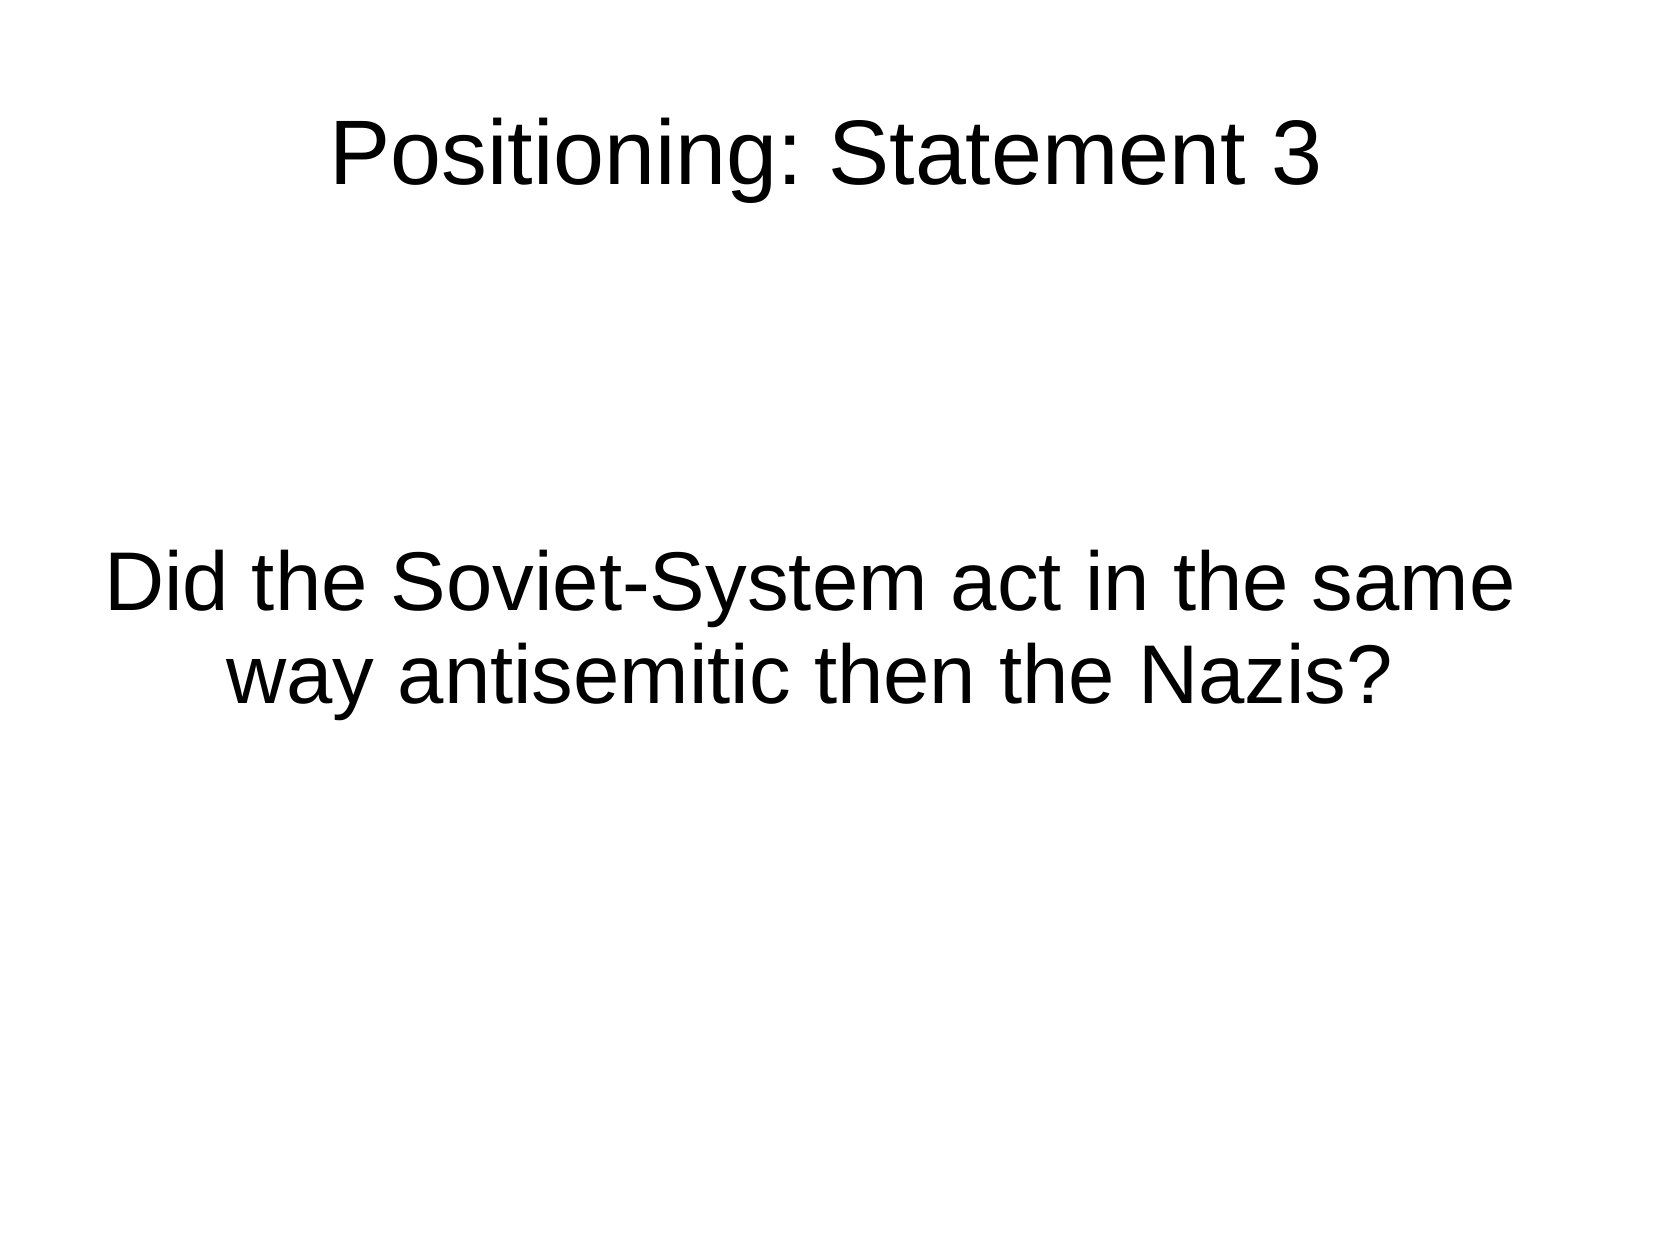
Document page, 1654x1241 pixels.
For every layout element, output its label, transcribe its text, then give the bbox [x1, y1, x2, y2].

title Positioning: Statement 3 [82, 49, 1571, 257]
list Did the Soviet-System act in the same way antisemitic then the Nazis? [82, 290, 1538, 1010]
